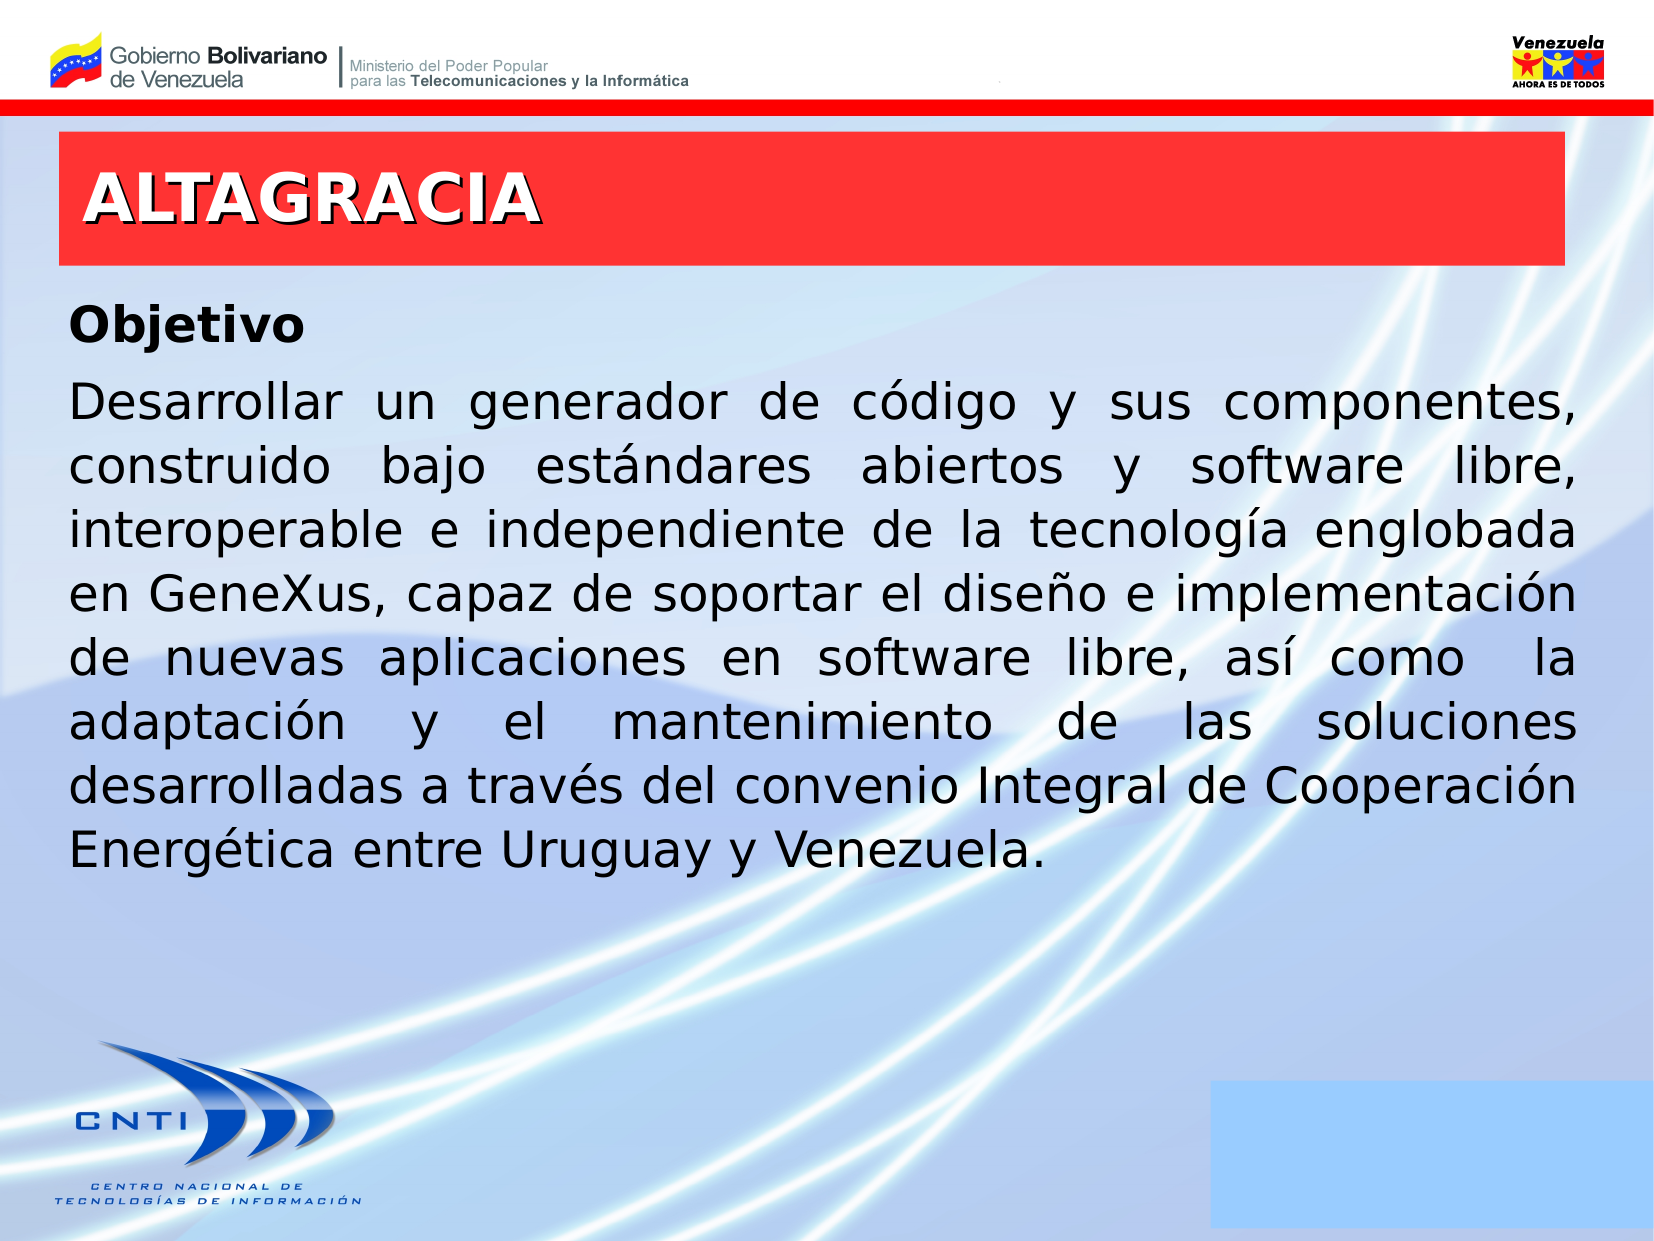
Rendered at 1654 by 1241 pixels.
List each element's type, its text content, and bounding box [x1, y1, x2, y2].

text_box Objetivo Desarrollar un generador de código y sus componentes, construido bajo estándares abiertos y software libre, interoperable e independiente de la tecnología englobada en GeneXus, capaz de soportar el diseño e implementación de nuevas aplicaciones en software libre, así como la adaptación y el mantenimiento de las soluciones desarrolladas a través del convenio Integral de Cooperación Energética entre Uruguay y Venezuela. [53, 289, 1595, 916]
picture [0, 0, 1654, 1241]
title ALTAGRACIA [59, 131, 1565, 266]
